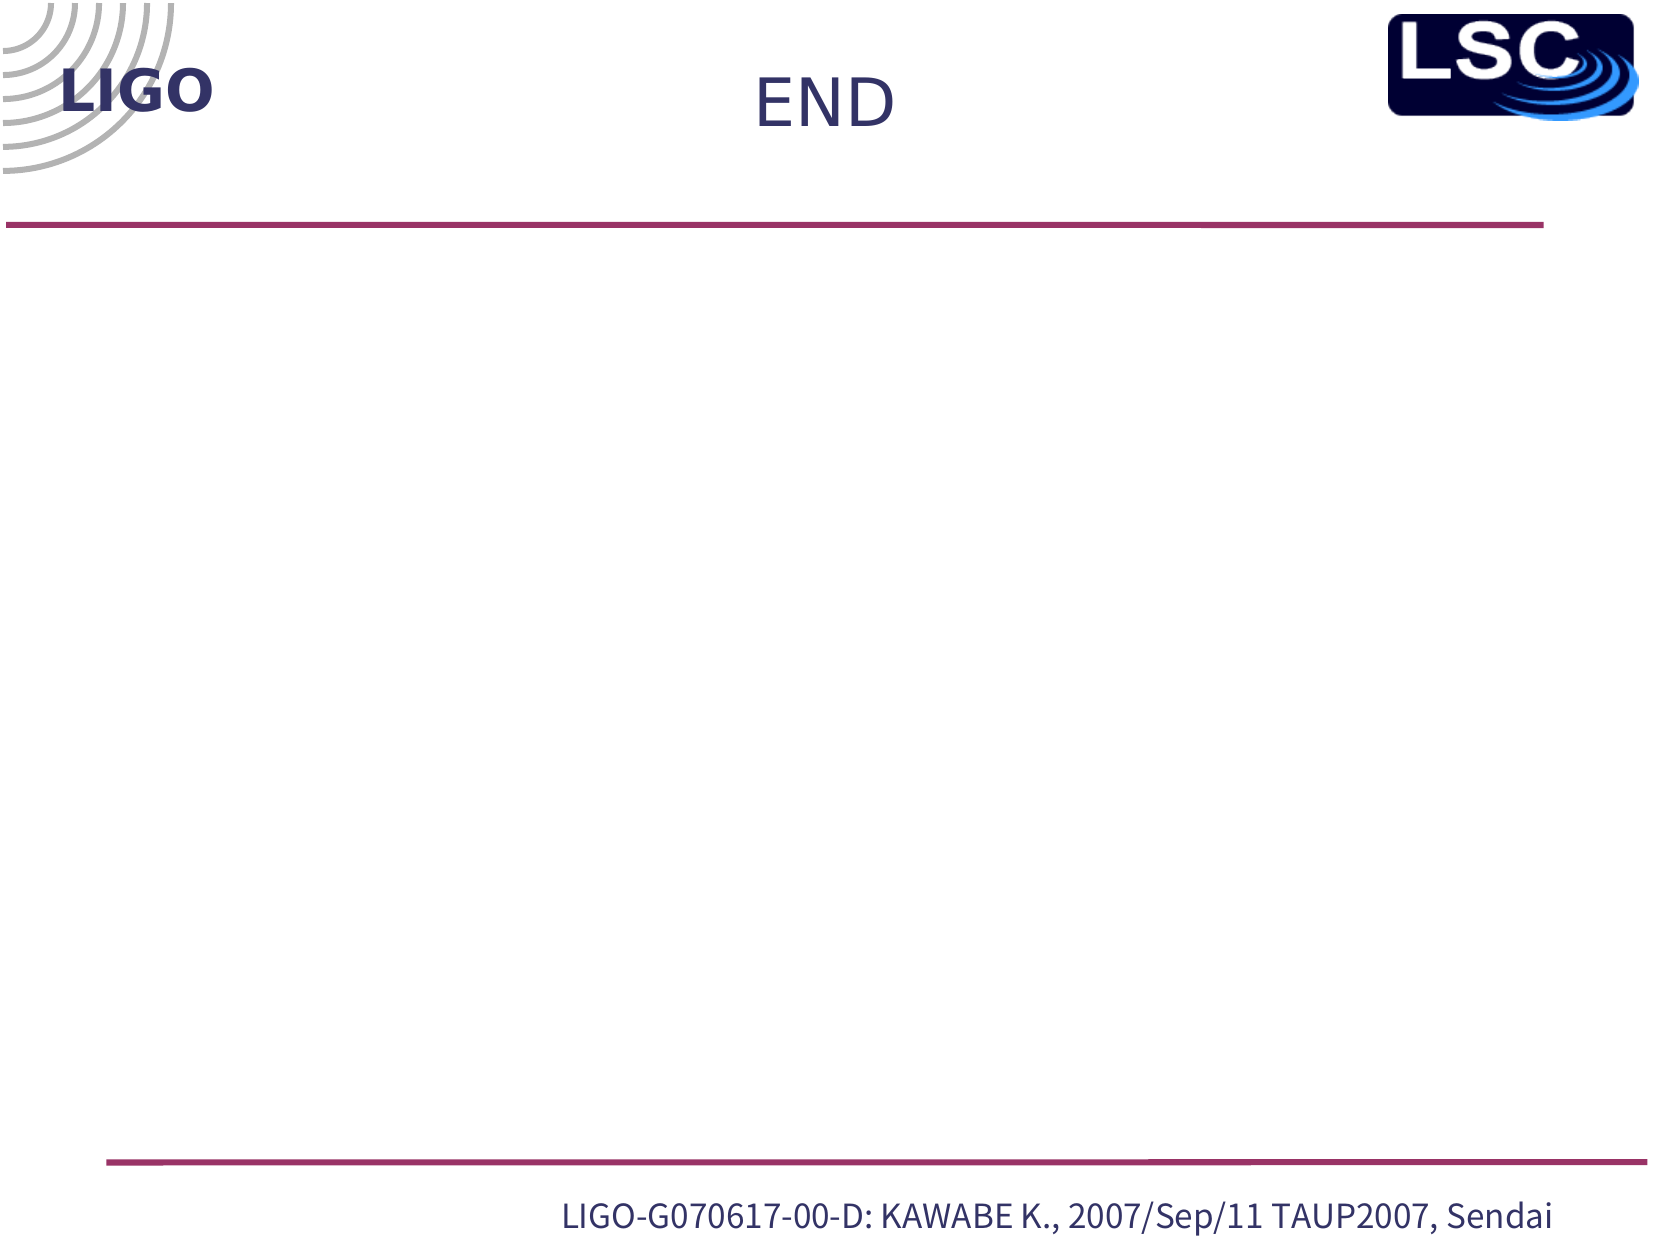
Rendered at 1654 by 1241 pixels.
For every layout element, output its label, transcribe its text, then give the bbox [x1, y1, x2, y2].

title END [187, 0, 1463, 208]
picture [1463, 14, 1639, 121]
